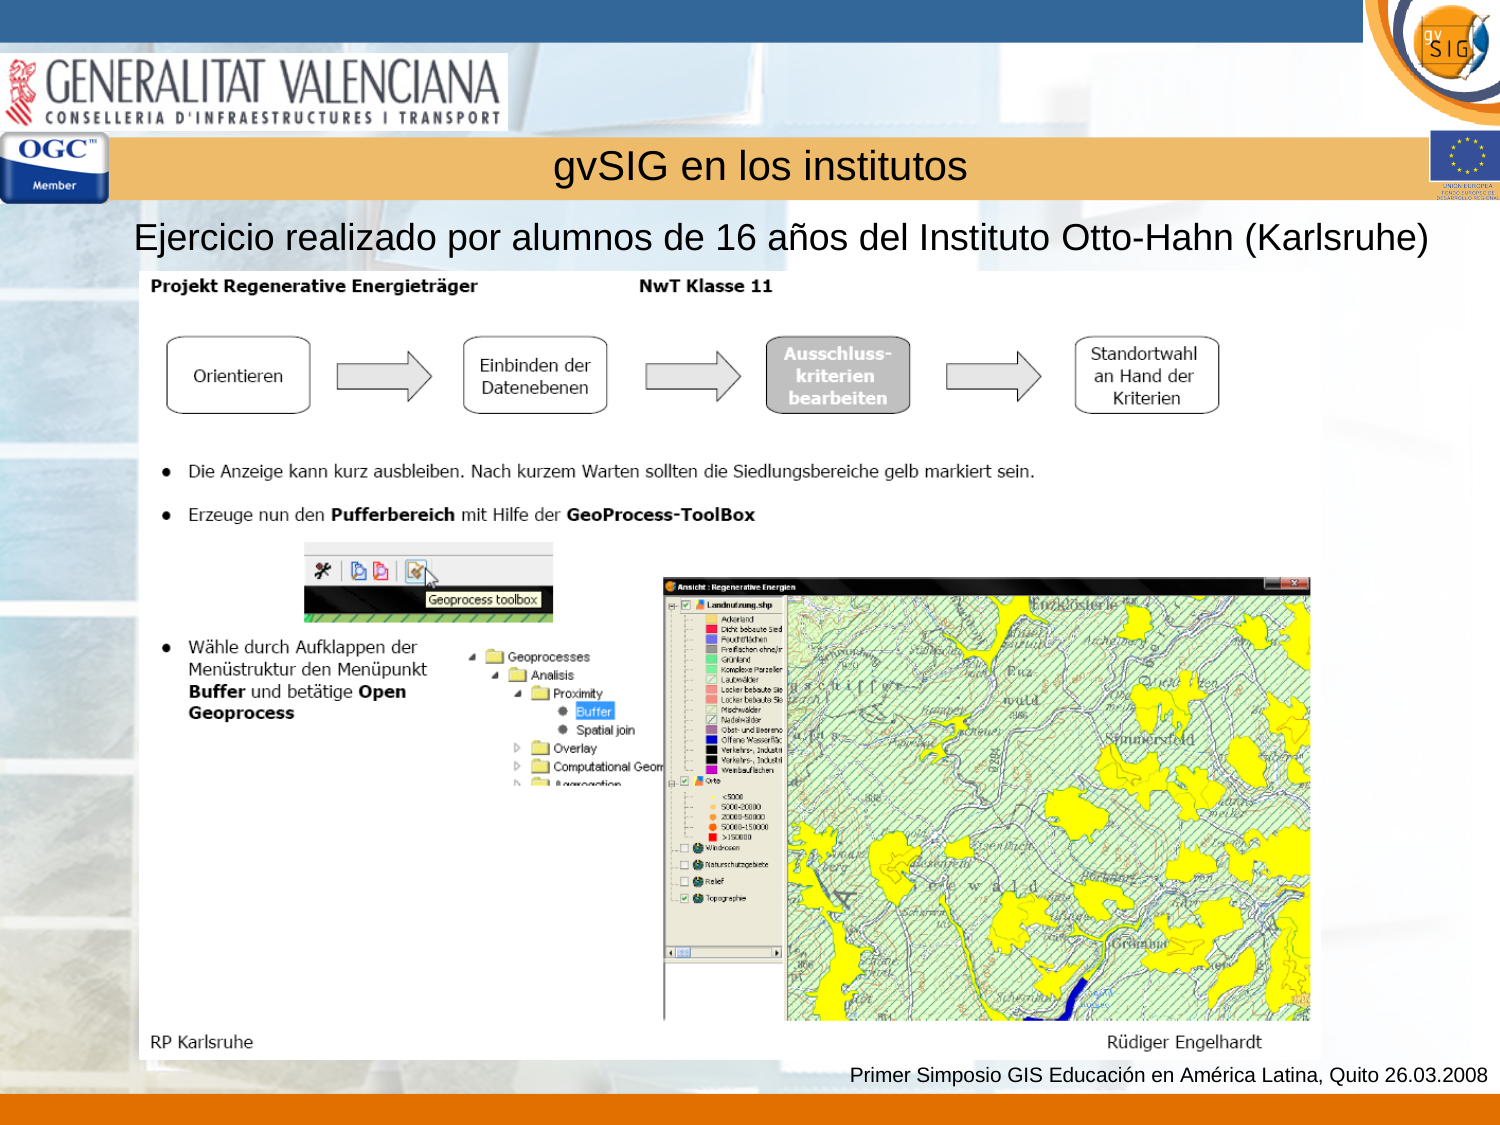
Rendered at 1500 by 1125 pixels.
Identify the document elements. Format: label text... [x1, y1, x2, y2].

text_box Ejercicio realizado por alumnos de 16 años del Instituto Otto-Hahn (Karlsruhe) [133, 218, 1484, 261]
picture [1429, 129, 1500, 200]
picture [1363, 0, 1500, 127]
picture [0, 132, 109, 204]
text_box gvSIG en los institutos [553, 145, 1016, 193]
picture [0, 53, 508, 131]
picture [139, 271, 1321, 1060]
